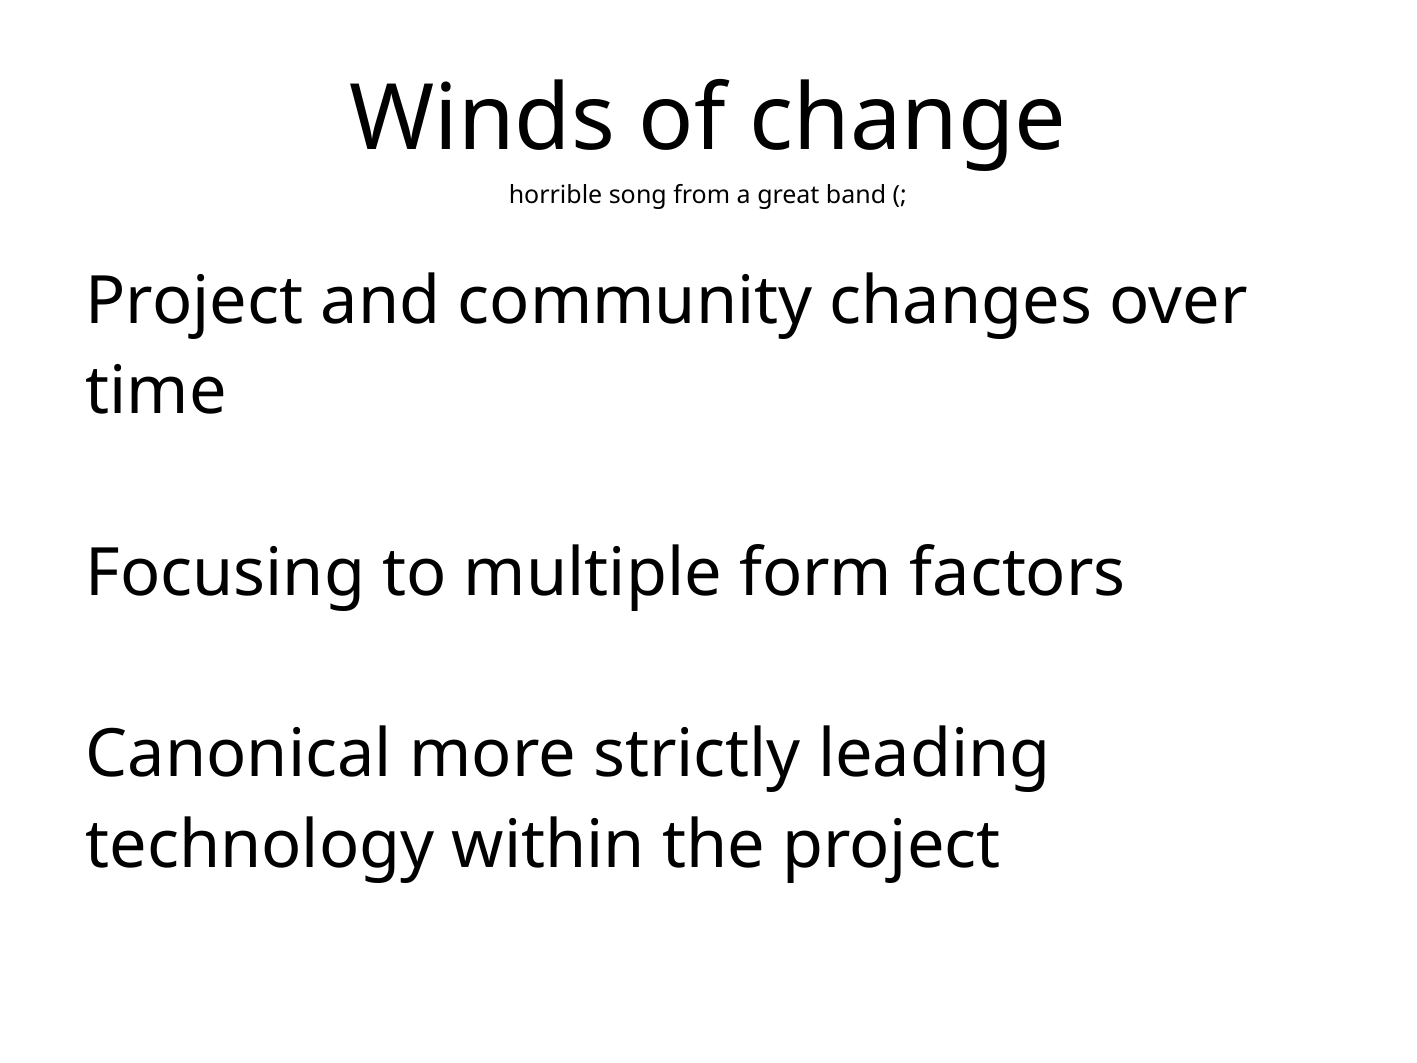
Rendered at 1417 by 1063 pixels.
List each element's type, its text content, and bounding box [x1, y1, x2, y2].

text_box Winds of change horrible song from a great band (; [70, 44, 1346, 215]
text_box Project and community changes over time Focusing to multiple form factors Canonical more strictly leading technology within the project [70, 244, 1346, 925]
